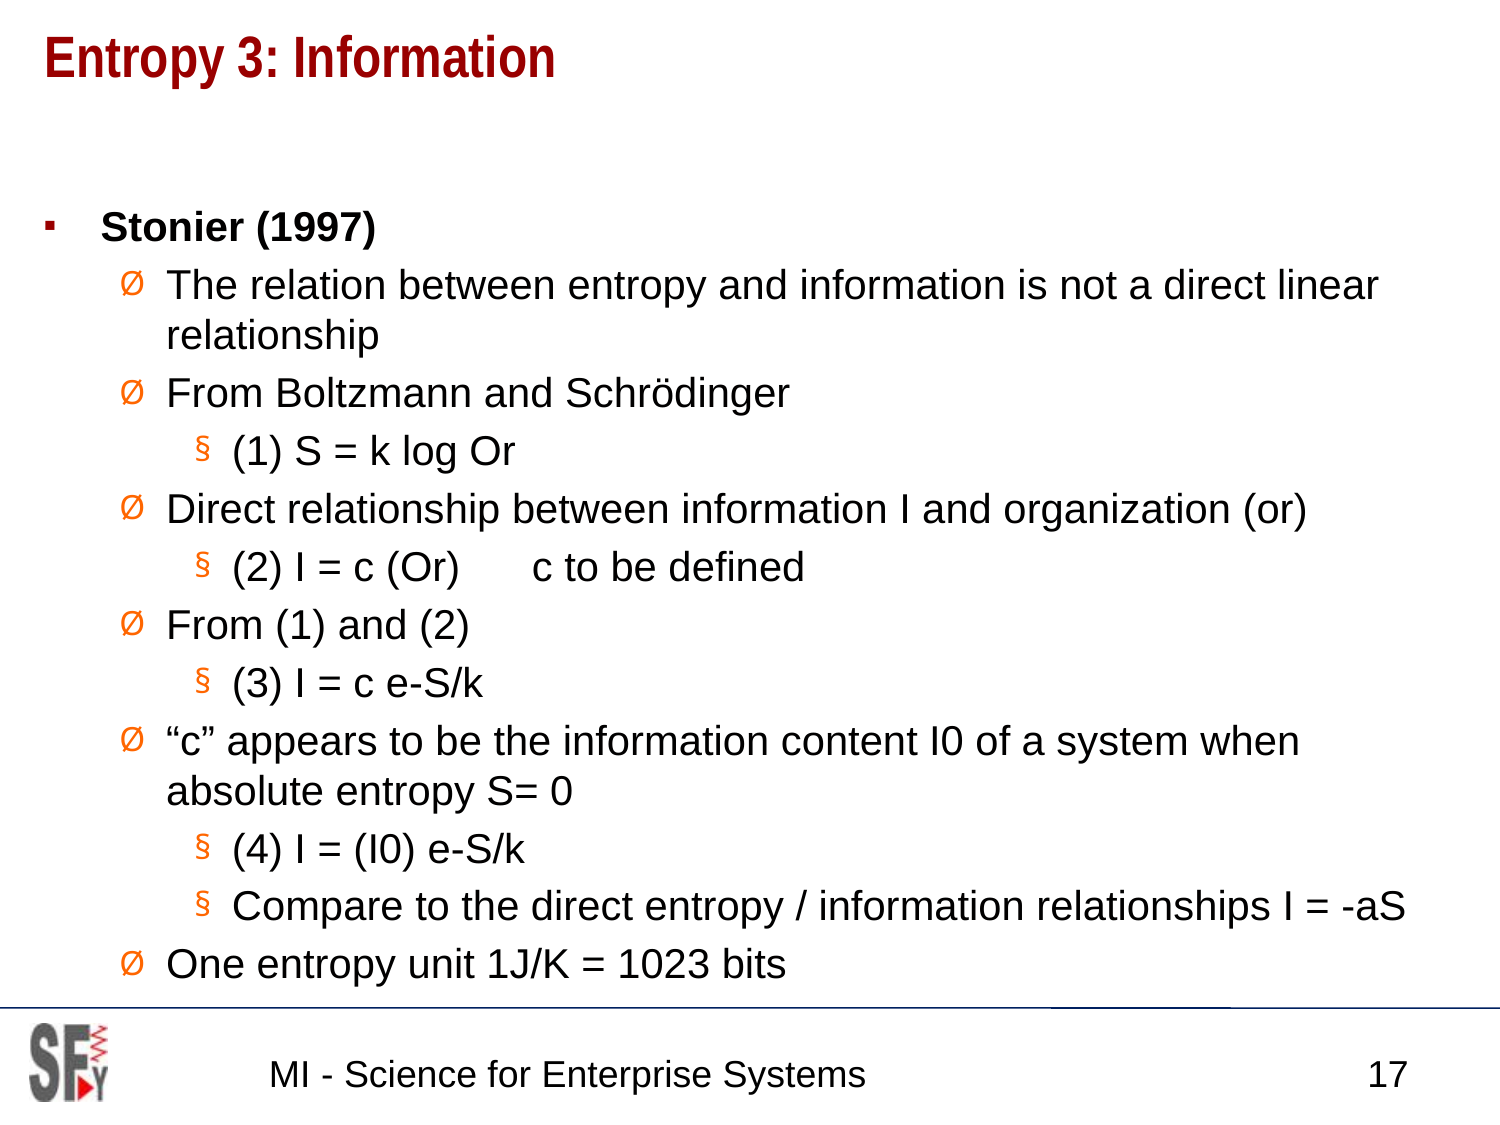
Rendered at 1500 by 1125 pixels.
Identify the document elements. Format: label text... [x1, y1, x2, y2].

title Entropy 3: Information [29, 12, 1471, 138]
slide_number <numéro> [1352, 1034, 1490, 1103]
list Stonier (1997) The relation between entropy and information is not a direct linear relationship From Boltzmann and Schrödinger (1) S = k log Or Direct relationship between information I and organization (or) (2) I = c (Or) c to be defined From (1) and (2) (3) I = c e-S/k “c” appears to be the information content I0 of a system when absolute entropy S= 0 (4) I = (I0) e-S/k Compare to the direct entropy / information relationships I = -aS One entropy unit 1J/K = 1023 bits [29, 184, 1471, 988]
picture [29, 1023, 108, 1102]
footer MI - Science for Enterprise Systems [253, 1034, 1336, 1103]
